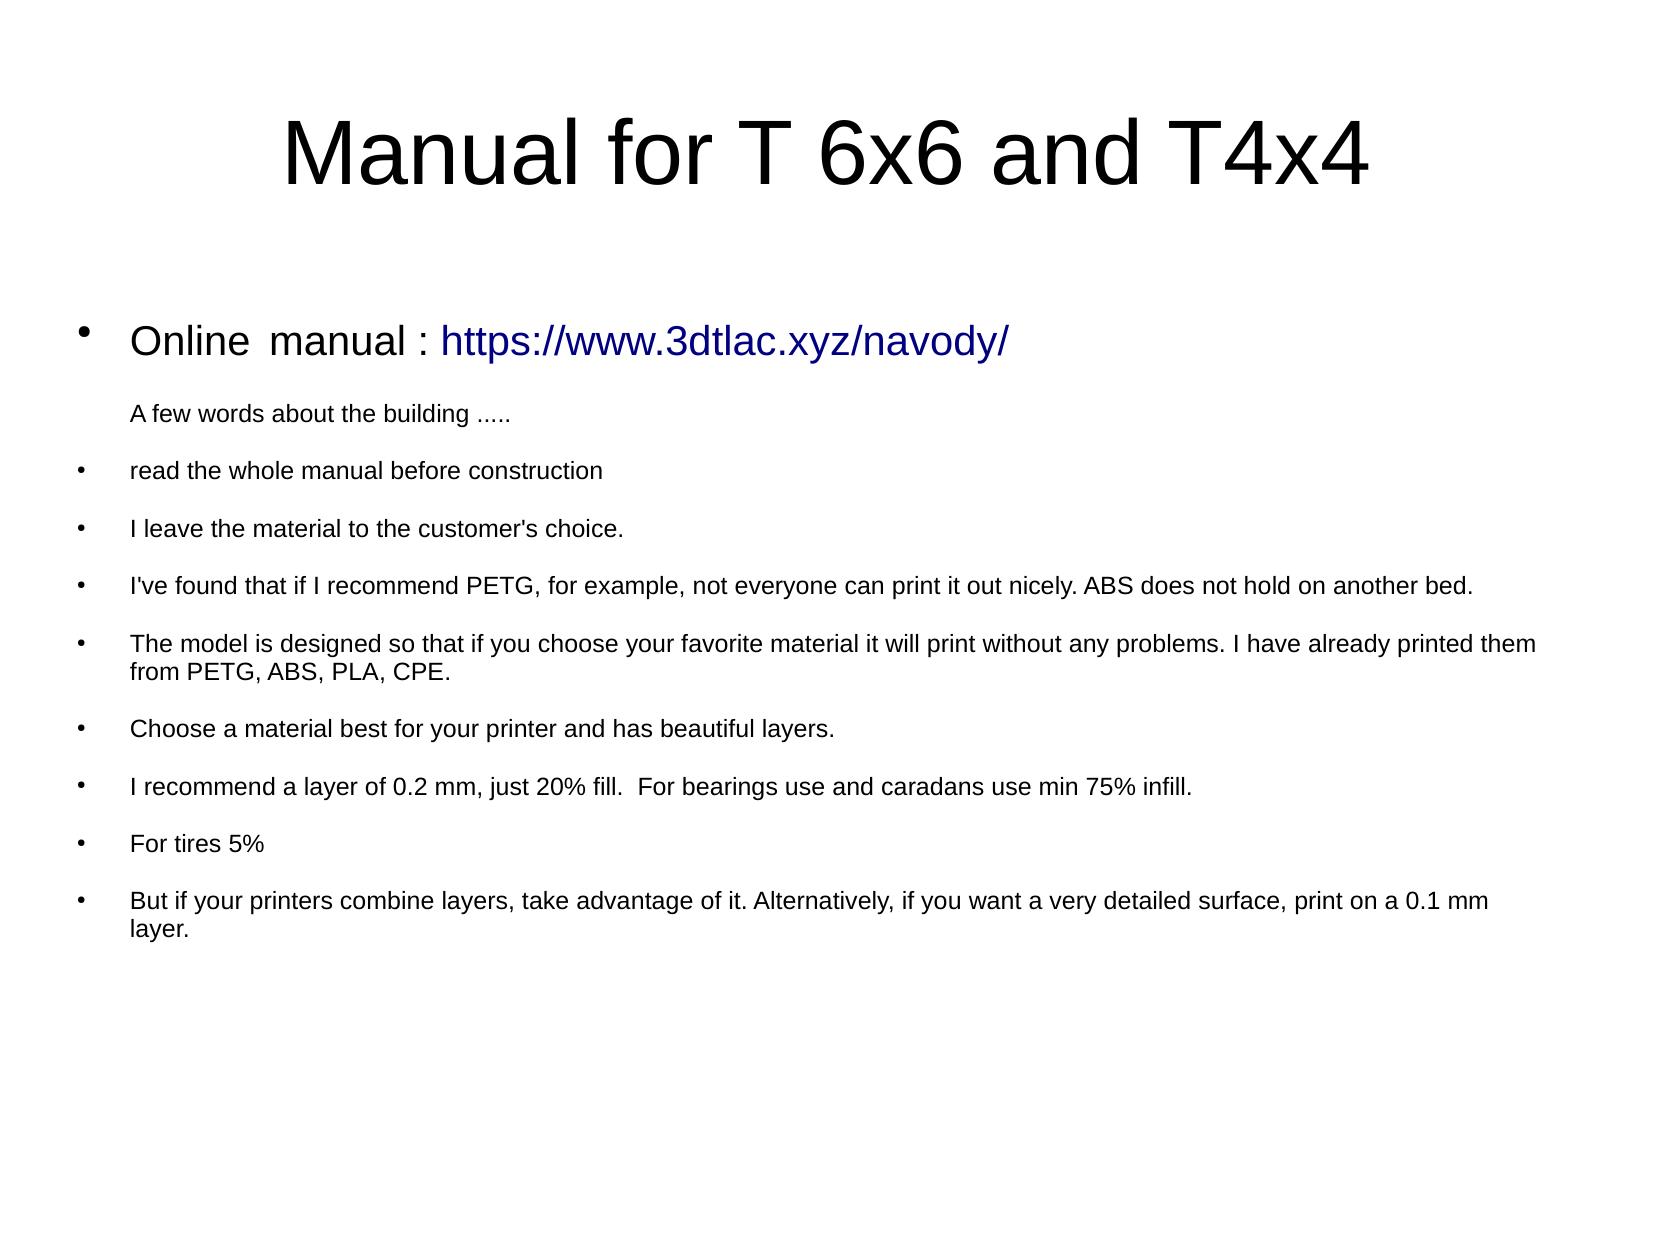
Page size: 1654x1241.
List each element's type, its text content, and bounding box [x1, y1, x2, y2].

title Manual for T 6x6 and T4x4 [82, 49, 1571, 257]
list Online manual : https://www.3dtlac.xyz/navody/ A few words about the building ..... read the whole manual before construction I leave the material to the customer's choice. I've found that if I recommend PETG, for example, not everyone can print it out nicely. ABS does not hold on another bed. The model is designed so that if you choose your favorite material it will print without any problems. I have already printed them from PETG, ABS, PLA, CPE. Choose a material best for your printer and has beautiful layers. I recommend a layer of 0.2 mm, just 20% fill. For bearings use and caradans use min 75% infill. For tires 5% But if your printers combine layers, take advantage of it. Alternatively, if you want a very detailed surface, print on a 0.1 mm layer. [59, 295, 1548, 1143]
